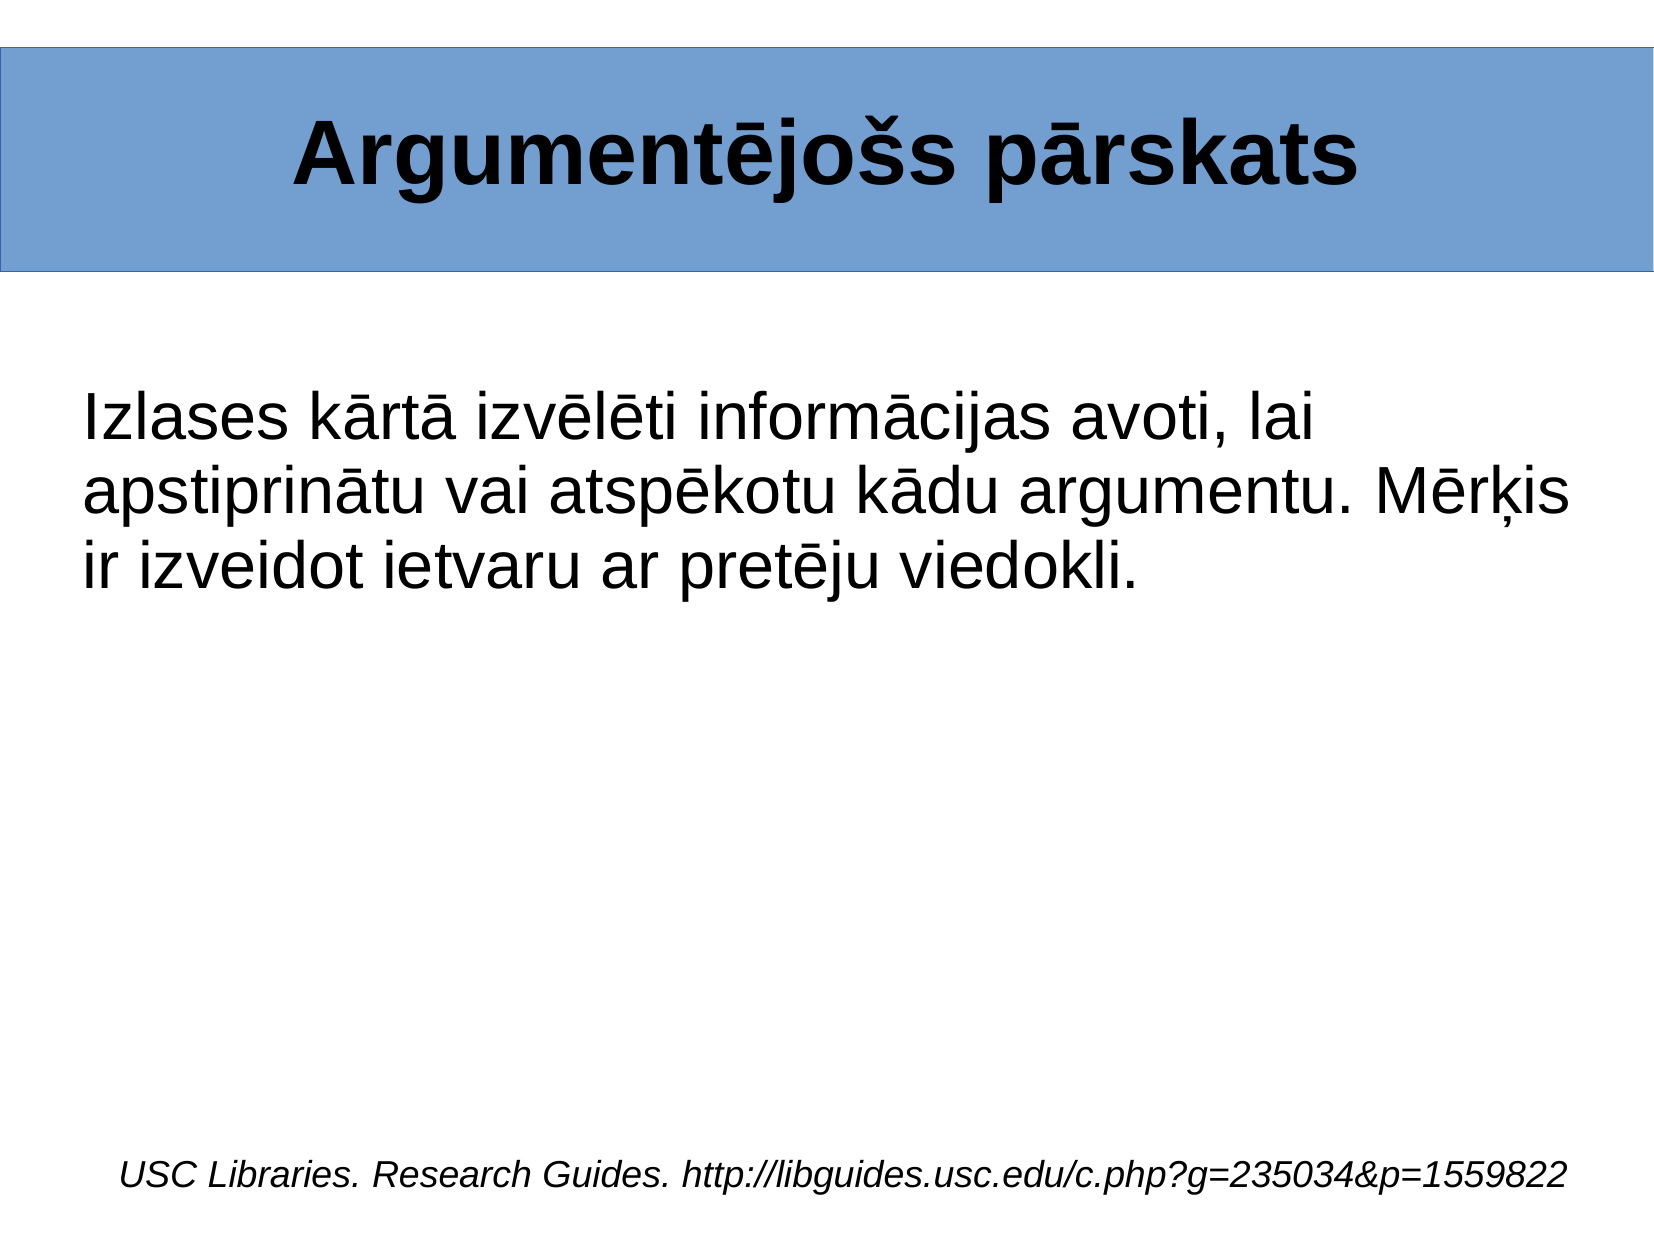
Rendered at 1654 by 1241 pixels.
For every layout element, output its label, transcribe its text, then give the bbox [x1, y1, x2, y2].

list Izlases kārtā izvēlēti informācijas avoti, lai apstiprinātu vai atspēkotu kādu argumentu. Mērķis ir izveidot ietvaru ar pretēju viedokli. [82, 378, 1619, 1099]
text_box [0, 47, 1654, 272]
title Argumentējošs pārskats [82, 49, 1571, 257]
text_box USC Libraries. Research Guides. http://libguides.usc.edu/c.php?g=235034&p=1559822 [103, 1145, 1583, 1203]
